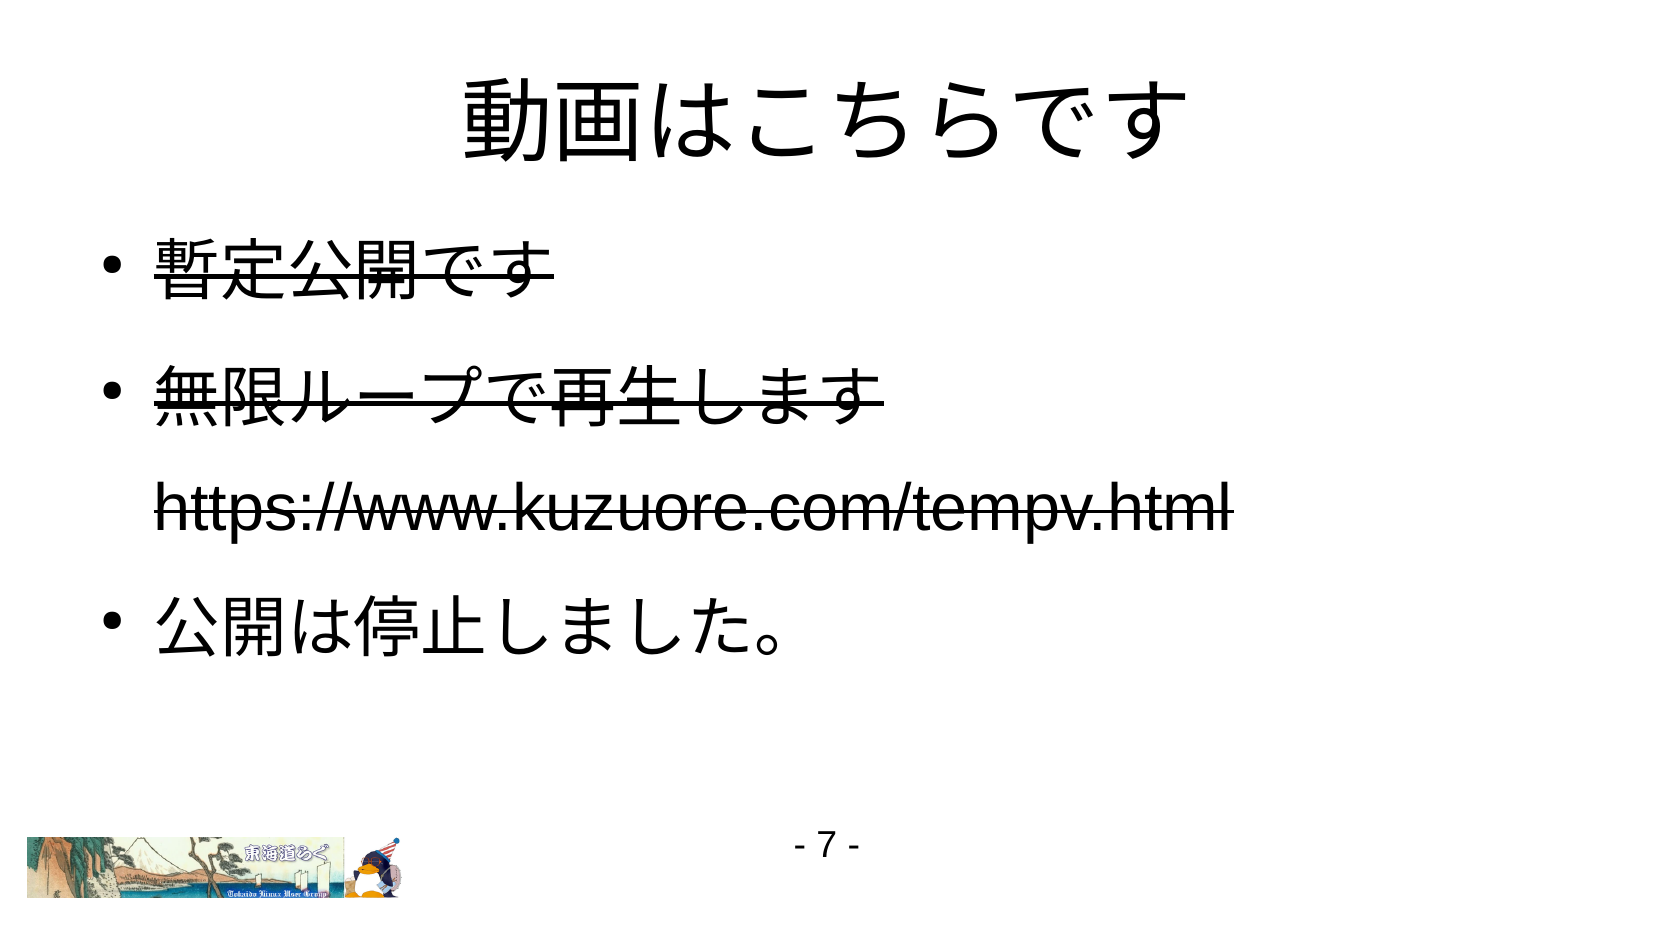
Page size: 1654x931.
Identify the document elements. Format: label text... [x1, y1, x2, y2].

text_box - <番号> - [728, 811, 926, 877]
list 暫定公開です 無限ループで再生します https://www.kuzuore.com/tempv.html 公開は停止しました。 [82, 217, 1571, 758]
title 動画はこちらです [82, 37, 1571, 193]
picture [27, 837, 402, 898]
